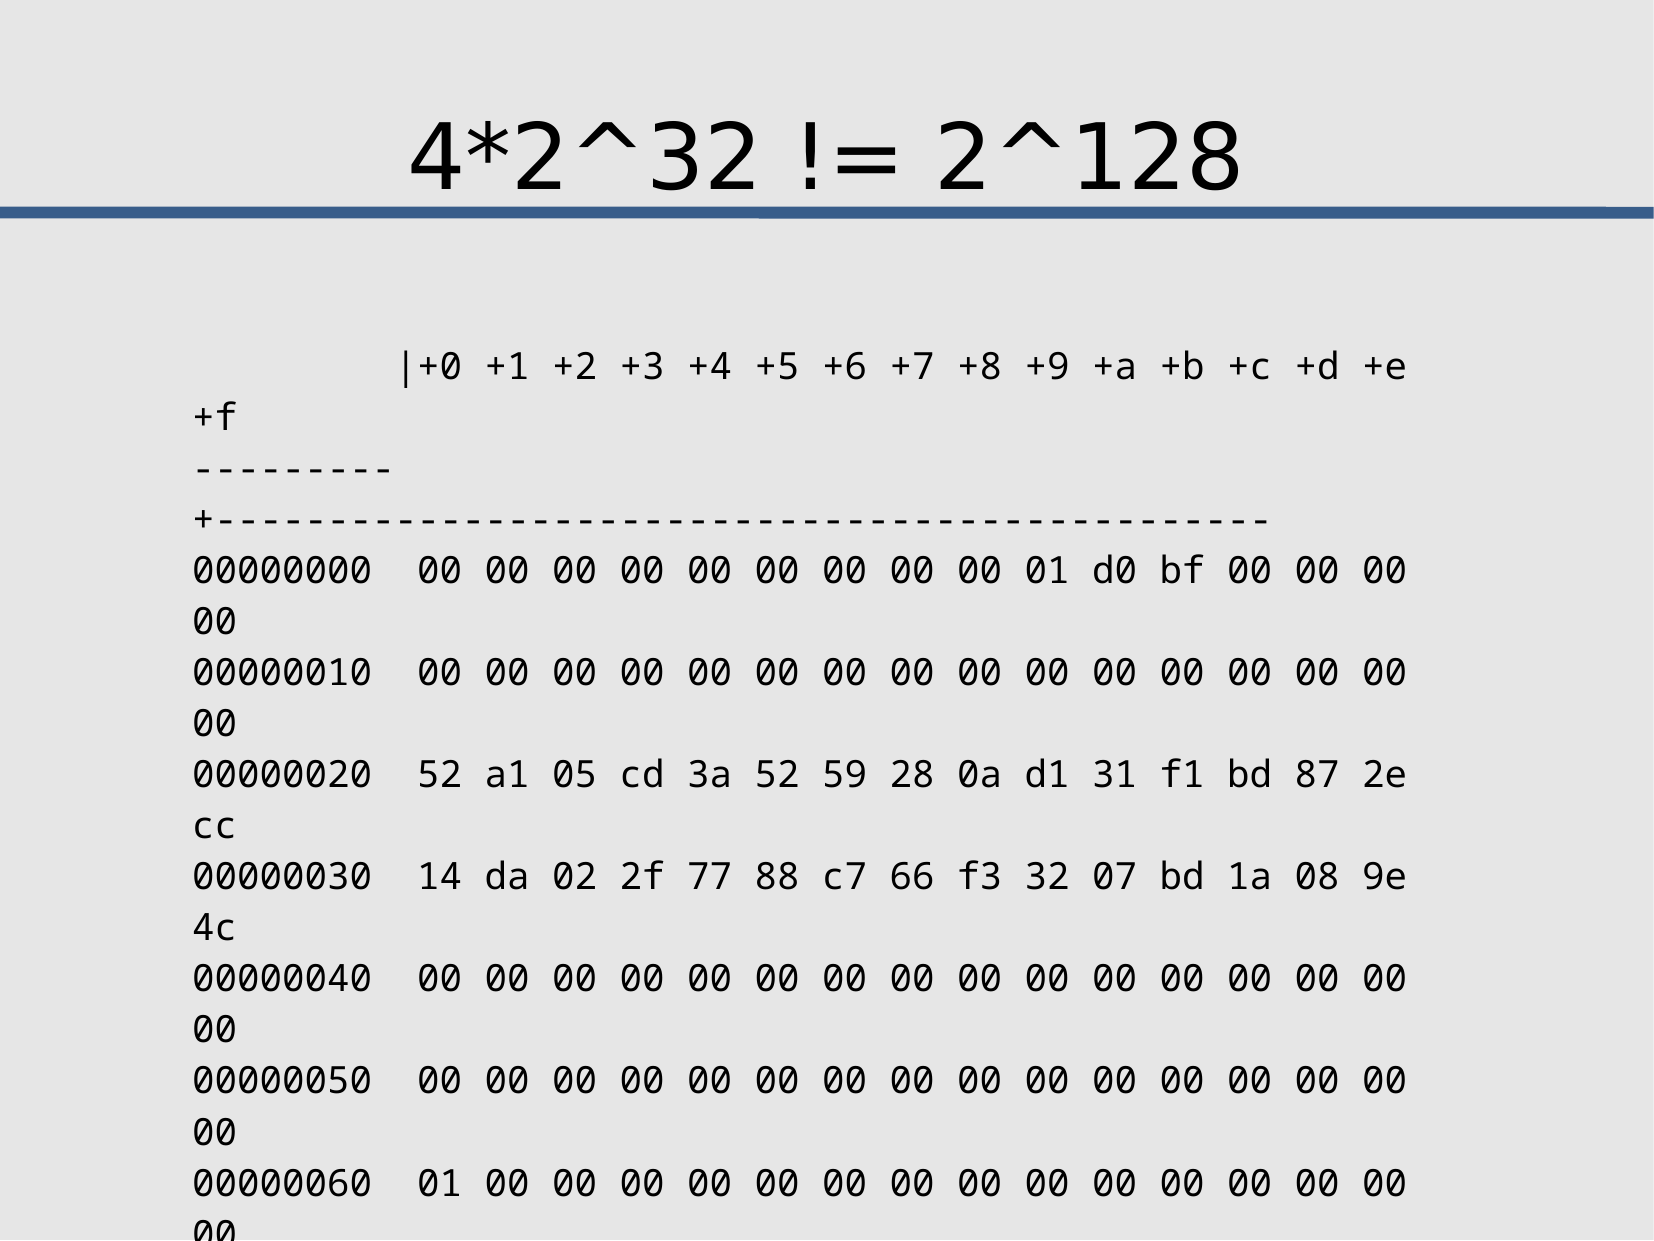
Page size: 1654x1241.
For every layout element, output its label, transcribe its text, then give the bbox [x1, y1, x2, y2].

title 4*2^32 != 2^128 [82, 49, 1571, 257]
text_box [88, 295, 1577, 1099]
text_box |+0 +1 +2 +3 +4 +5 +6 +7 +8 +9 +a +b +c +d +e +f ---------+----------------------------------------------- 00000000 00 00 00 00 00 00 00 00 00 01 d0 bf 00 00 00 00 00000010 00 00 00 00 00 00 00 00 00 00 00 00 00 00 00 00 00000020 52 a1 05 cd 3a 52 59 28 0a d1 31 f1 bd 87 2e cc 00000030 14 da 02 2f 77 88 c7 66 f3 32 07 bd 1a 08 9e 4c 00000040 00 00 00 00 00 00 00 00 00 00 00 00 00 00 00 00 00000050 00 00 00 00 00 00 00 00 00 00 00 00 00 00 00 00 00000060 01 00 00 00 00 00 00 00 00 00 00 00 00 00 00 00 00000070 04 00 00 00 10 00 00 00 00 00 00 00 00 00 00 00 00000080 00 00 00 00 00 00 00 00 00 00 00 00 00 00 00 00 00000090 00 00 00 00 00 00 00 00 00 00 00 00 00 00 00 00 000000a0 00 00 00 00 00 00 00 00 00 00 00 01 c6 5f 74 12 [177, 332, 1476, 916]
